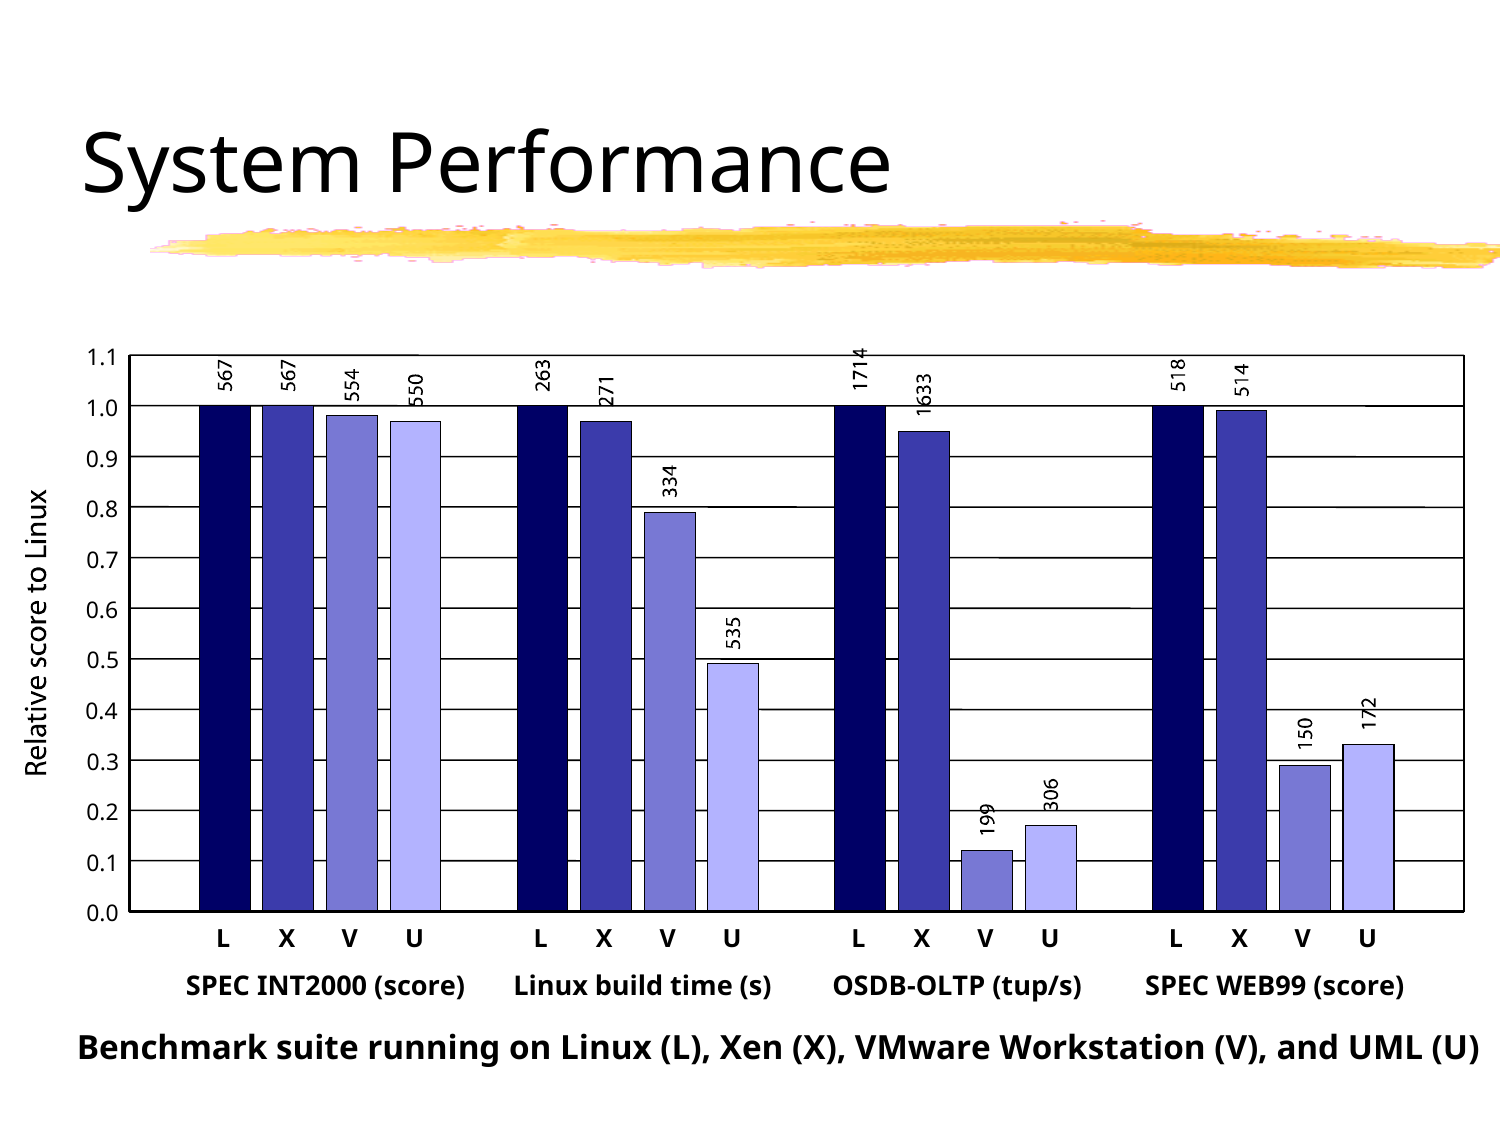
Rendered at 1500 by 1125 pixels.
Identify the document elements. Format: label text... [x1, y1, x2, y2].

text_box [1152, 405, 1204, 910]
text_box [1279, 765, 1331, 910]
text_box L [851, 920, 866, 955]
text_box [1234, 387, 1249, 397]
text_box [31, 707, 47, 711]
text_box [408, 397, 423, 407]
text_box [598, 397, 614, 407]
text_box [1297, 718, 1313, 728]
text_box [598, 378, 614, 383]
text_box [961, 850, 1013, 910]
text_box [1342, 744, 1394, 910]
text_box [662, 477, 678, 487]
text_box [31, 540, 47, 544]
text_box [535, 382, 550, 392]
text_box [30, 746, 47, 760]
text_box [31, 505, 47, 519]
text_box [1361, 698, 1376, 708]
text_box [217, 370, 233, 381]
text_box [1298, 744, 1312, 749]
text_box [30, 600, 47, 615]
text_box [31, 690, 47, 706]
text_box OSDB-OLTP (tup/s) [832, 966, 1083, 1004]
text_box 1.1 [86, 340, 120, 373]
text_box [980, 829, 995, 835]
text_box [517, 405, 568, 910]
text_box [662, 465, 677, 476]
title System Performance [66, 37, 1342, 225]
picture [150, 215, 1500, 279]
text_box L [533, 920, 548, 955]
text_box L [216, 920, 231, 955]
text_box [852, 370, 868, 380]
text_box [1234, 379, 1249, 384]
text_box [834, 405, 886, 910]
text_box [30, 643, 47, 656]
text_box 0.2 [86, 796, 120, 828]
text_box [408, 374, 423, 385]
text_box [262, 405, 314, 910]
text_box [726, 628, 741, 638]
text_box [30, 626, 47, 642]
text_box [27, 583, 47, 593]
text_box SPEC WEB99 (score) [1145, 966, 1405, 1004]
text_box 0.4 [85, 695, 119, 727]
text_box [30, 724, 47, 737]
text_box [707, 663, 759, 910]
text_box U [1040, 920, 1060, 955]
text_box [27, 713, 47, 723]
text_box [1361, 709, 1376, 719]
text_box [31, 489, 47, 504]
text_box [535, 370, 550, 381]
text_box L [1168, 920, 1184, 955]
text_box [25, 545, 47, 558]
text_box [1170, 359, 1186, 370]
text_box [1361, 723, 1376, 729]
text_box 0.1 [86, 846, 120, 879]
text_box V [341, 920, 358, 955]
text_box [916, 410, 931, 416]
text_box SPEC INT2000 (score) [185, 966, 466, 1004]
text_box [852, 384, 868, 390]
text_box [898, 431, 950, 910]
text_box U [1358, 920, 1378, 955]
text_box V [659, 920, 676, 955]
text_box [30, 615, 47, 624]
text_box 1.0 [85, 391, 119, 424]
text_box 0.9 [85, 442, 119, 475]
text_box [217, 359, 232, 369]
text_box [344, 381, 360, 390]
text_box [580, 421, 632, 910]
text_box 0.8 [85, 493, 119, 525]
text_box V [977, 920, 994, 955]
text_box U [722, 920, 742, 955]
text_box [916, 385, 932, 395]
text_box 0.5 [86, 644, 120, 676]
text_box [25, 761, 47, 775]
text_box [199, 405, 251, 910]
text_box [217, 382, 233, 392]
text_box [280, 382, 296, 392]
text_box [852, 362, 868, 368]
text_box [30, 567, 47, 582]
text_box [726, 640, 741, 650]
text_box [1234, 364, 1249, 375]
text_box [280, 359, 296, 369]
text_box [1043, 778, 1059, 789]
text_box [30, 522, 47, 536]
text_box [644, 512, 696, 910]
text_box [726, 617, 741, 627]
text_box [535, 360, 550, 369]
text_box [1025, 825, 1077, 910]
text_box 0.0 [86, 897, 120, 929]
text_box [326, 415, 378, 910]
text_box [852, 348, 868, 355]
text_box [916, 395, 932, 406]
text_box [1216, 410, 1267, 910]
text_box X [1231, 920, 1249, 955]
text_box [24, 739, 47, 743]
text_box [30, 657, 47, 668]
text_box [30, 676, 47, 690]
text_box [662, 488, 678, 498]
text_box 0.7 [86, 543, 120, 576]
text_box U [405, 920, 425, 955]
text_box Benchmark suite running on Linux (L), Xen (X), VMware Workstation (V), and UML (U) [76, 1023, 1482, 1069]
text_box Linux build time (s) [513, 966, 772, 1004]
text_box X [278, 920, 296, 955]
text_box 0.3 [86, 745, 120, 778]
text_box [979, 804, 995, 825]
text_box X [913, 920, 931, 955]
text_box [344, 369, 359, 380]
text_box X [595, 920, 613, 955]
text_box [408, 386, 423, 395]
text_box [1298, 730, 1313, 740]
text_box [1170, 382, 1186, 392]
text_box [1043, 790, 1059, 800]
text_box [280, 370, 296, 381]
text_box [344, 392, 360, 402]
text_box V [1294, 920, 1311, 955]
text_box 0.6 [85, 594, 119, 626]
text_box [1170, 374, 1186, 379]
text_box [390, 421, 441, 910]
text_box [1043, 801, 1059, 811]
text_box [916, 374, 932, 384]
text_box [598, 386, 614, 395]
